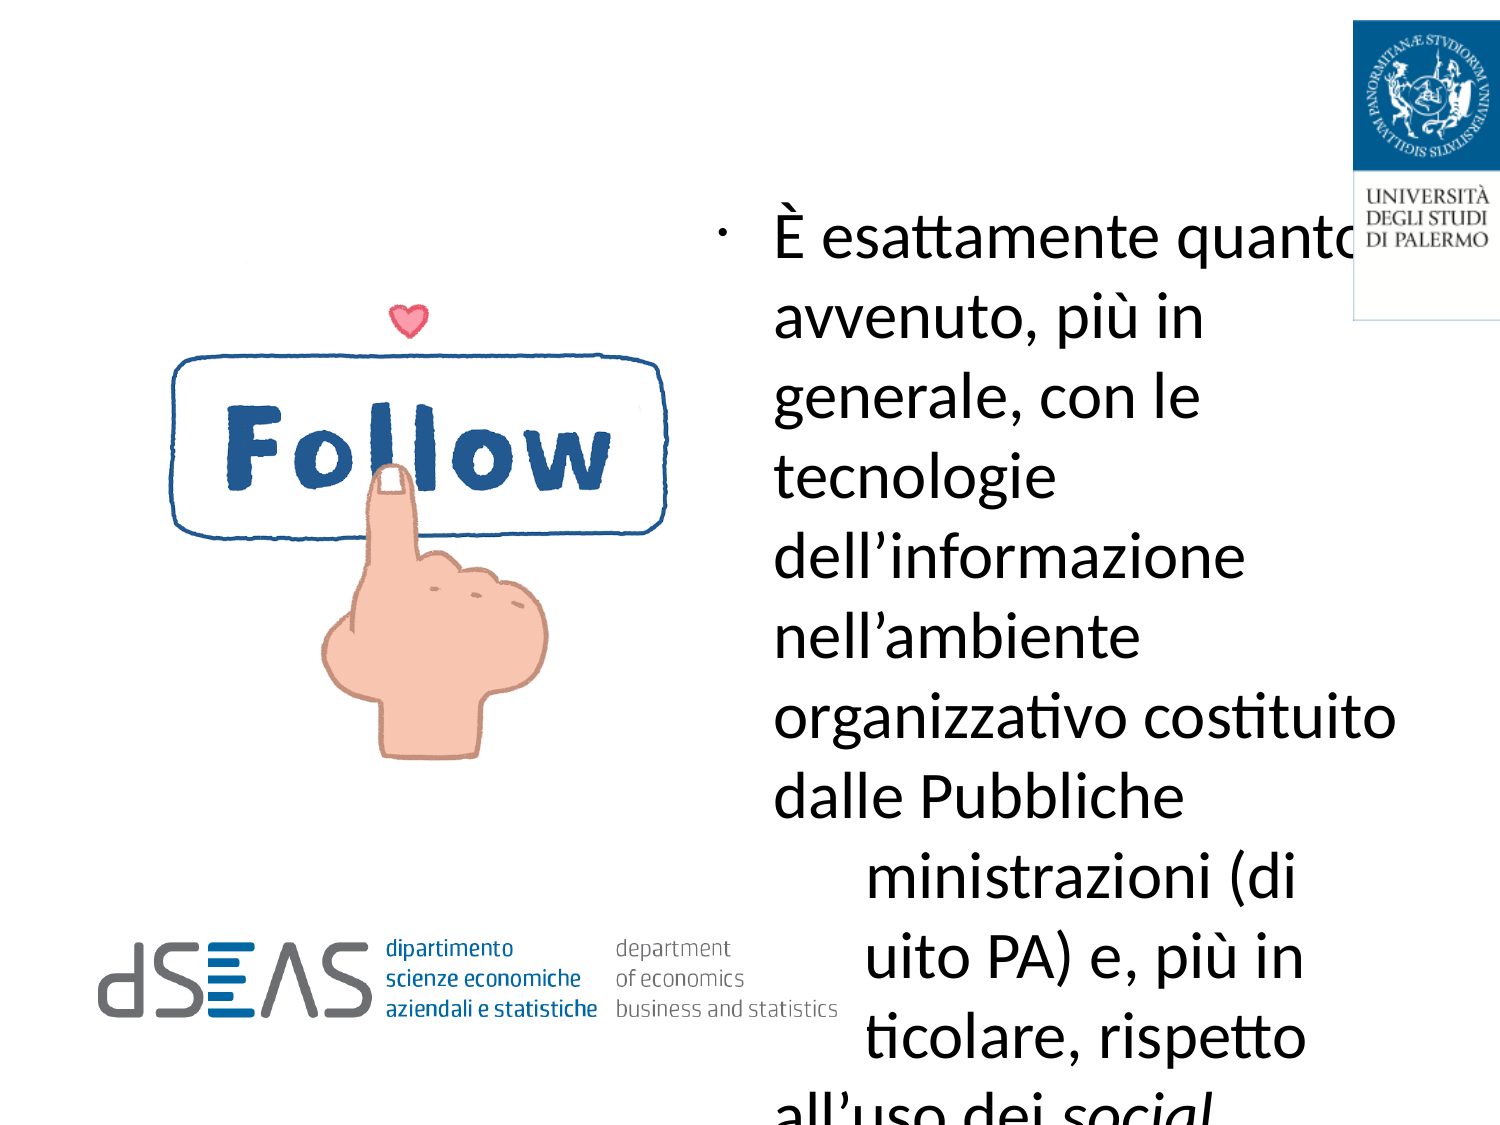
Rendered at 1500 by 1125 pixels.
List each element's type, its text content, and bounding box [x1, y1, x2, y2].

picture [75, 845, 867, 1078]
list È esattamente quanto avvenuto, più in generale, con le tecnologie dell’informazione nell’ambiente organizzativo costituito dalle Pubbliche Amministrazioni (di seguito PA) e, più in particolare, rispetto all’uso dei social media. [702, 184, 1427, 914]
picture [70, 243, 752, 774]
picture [1353, 20, 1500, 321]
